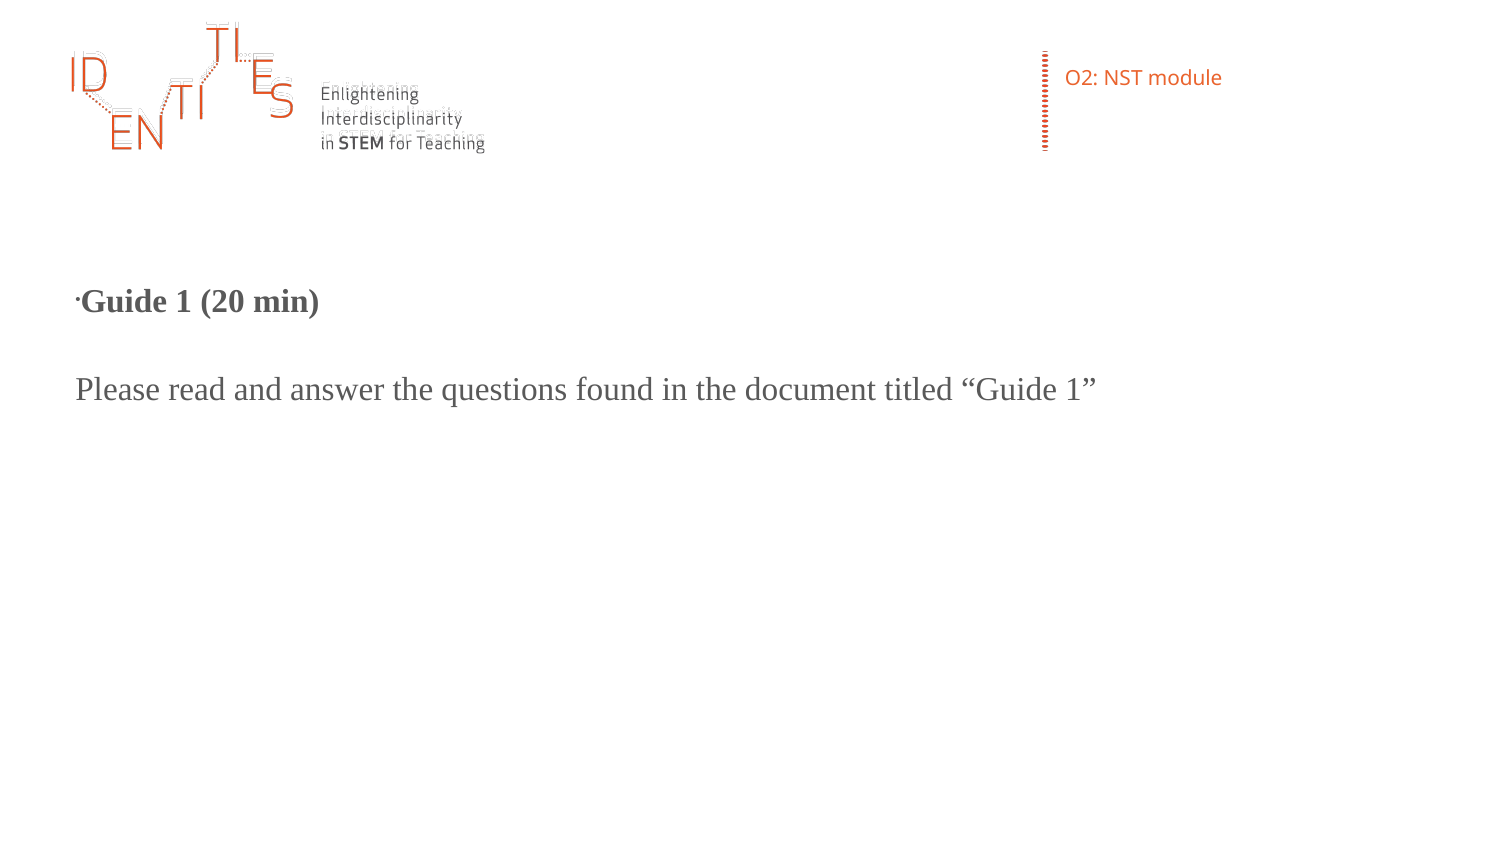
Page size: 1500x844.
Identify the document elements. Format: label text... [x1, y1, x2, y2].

text_box O2: NST module [1051, 57, 1472, 139]
text_box Guide 1 (20 min) Please read and answer the questions found in the document titled “Guide 1” [60, 201, 1456, 473]
picture [71, 18, 485, 157]
picture [1042, 51, 1051, 151]
